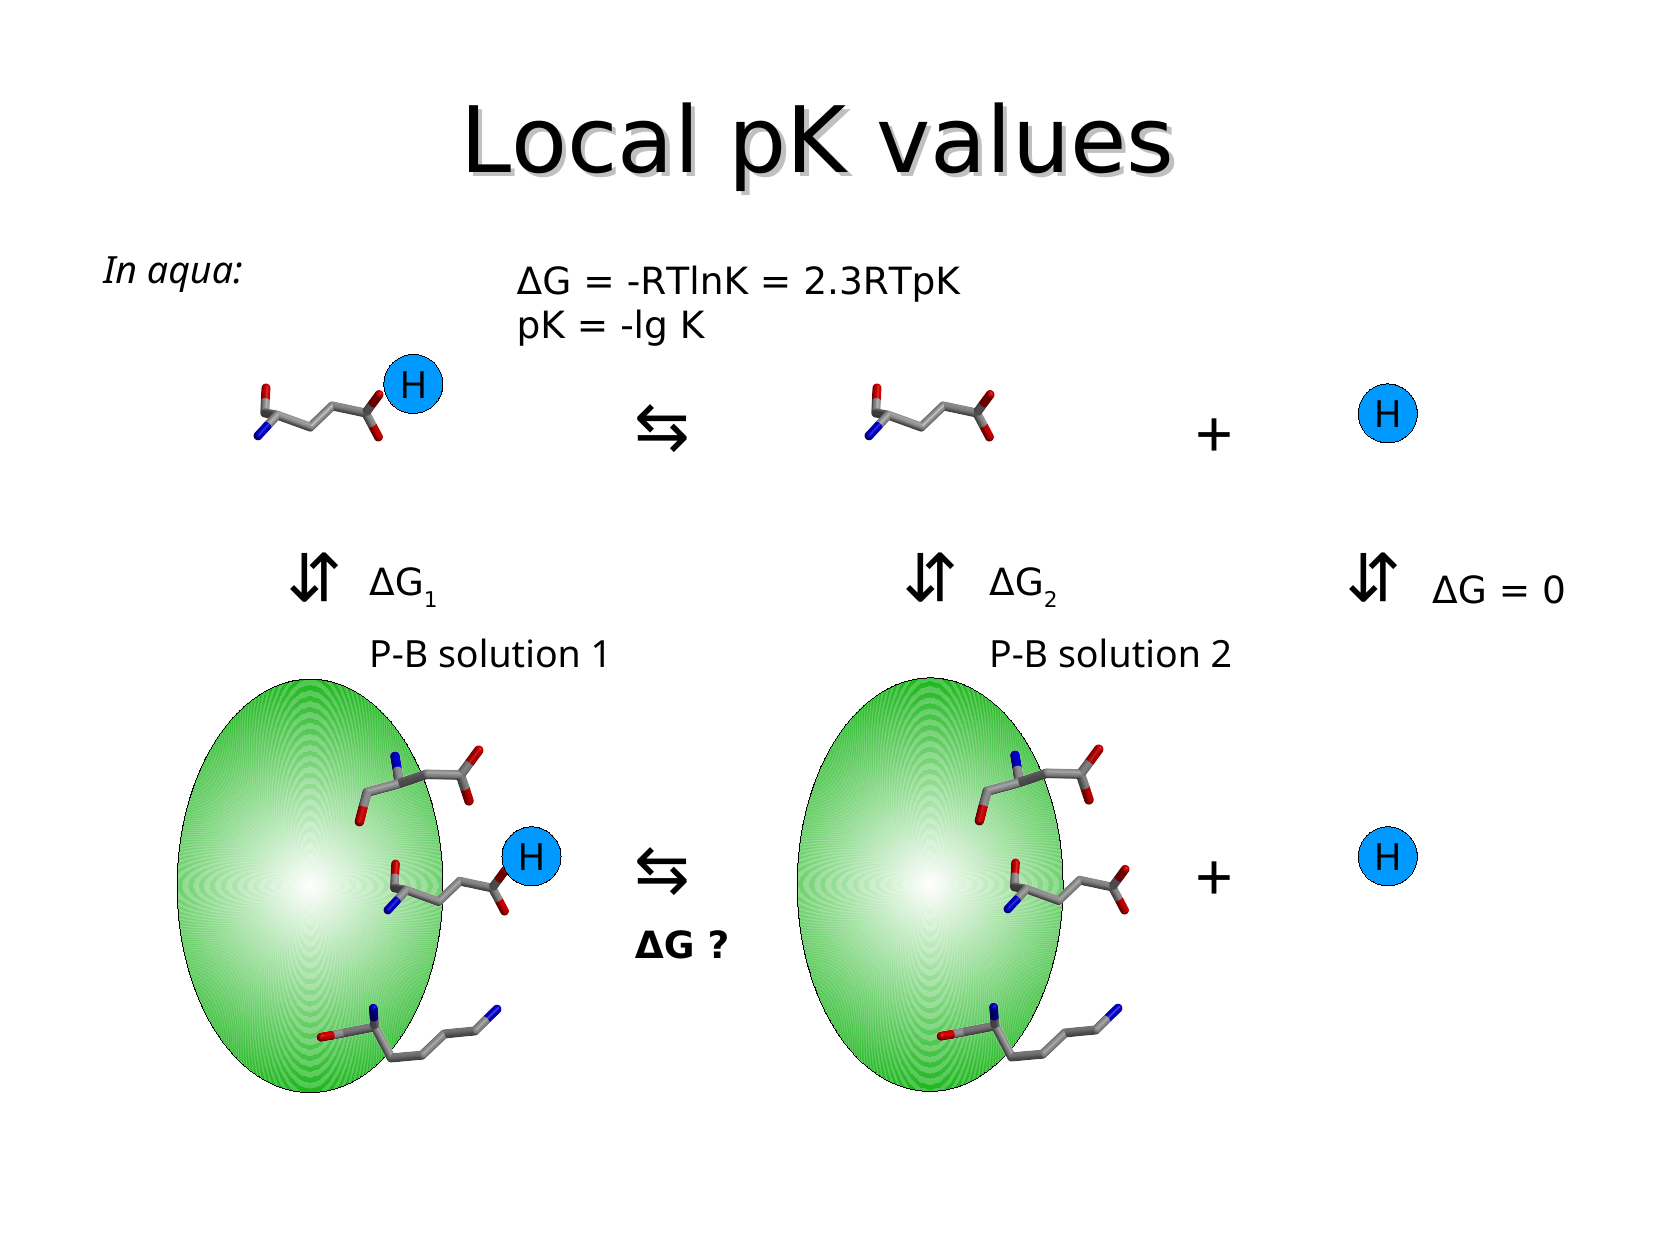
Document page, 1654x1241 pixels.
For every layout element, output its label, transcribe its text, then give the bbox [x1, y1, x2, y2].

text_box ΔG = 0 [1417, 561, 1595, 620]
text_box P-B solution 1 [354, 620, 739, 681]
text_box In aqua: [88, 236, 296, 299]
text_box ΔG = -RTlnK = 2.3RTpK pK = -lg K [501, 252, 1019, 355]
text_box + [1181, 822, 1270, 919]
text_box ⇆ [1324, 531, 1418, 621]
text_box H [501, 826, 562, 886]
text_box ⇆ [881, 531, 975, 621]
text_box ⇆ [620, 379, 709, 473]
text_box ⇆ [265, 531, 359, 621]
picture [936, 1002, 1123, 1062]
picture [974, 744, 1104, 826]
text_box ΔG ? [620, 916, 768, 975]
text_box H [383, 354, 443, 414]
text_box P-B solution 2 [974, 620, 1359, 681]
text_box [797, 677, 1062, 1092]
text_box ⇆ [620, 822, 709, 916]
text_box H [1358, 826, 1418, 886]
text_box ΔG2 [974, 553, 1093, 620]
title Local pK values [73, 44, 1562, 237]
text_box + [1181, 379, 1270, 476]
text_box ΔG1 [354, 553, 473, 620]
picture [864, 383, 995, 442]
picture [316, 1003, 502, 1063]
picture [354, 745, 484, 827]
picture [253, 383, 384, 442]
text_box [177, 679, 442, 1093]
picture [383, 859, 510, 916]
text_box H [1358, 383, 1418, 443]
picture [1003, 858, 1130, 915]
